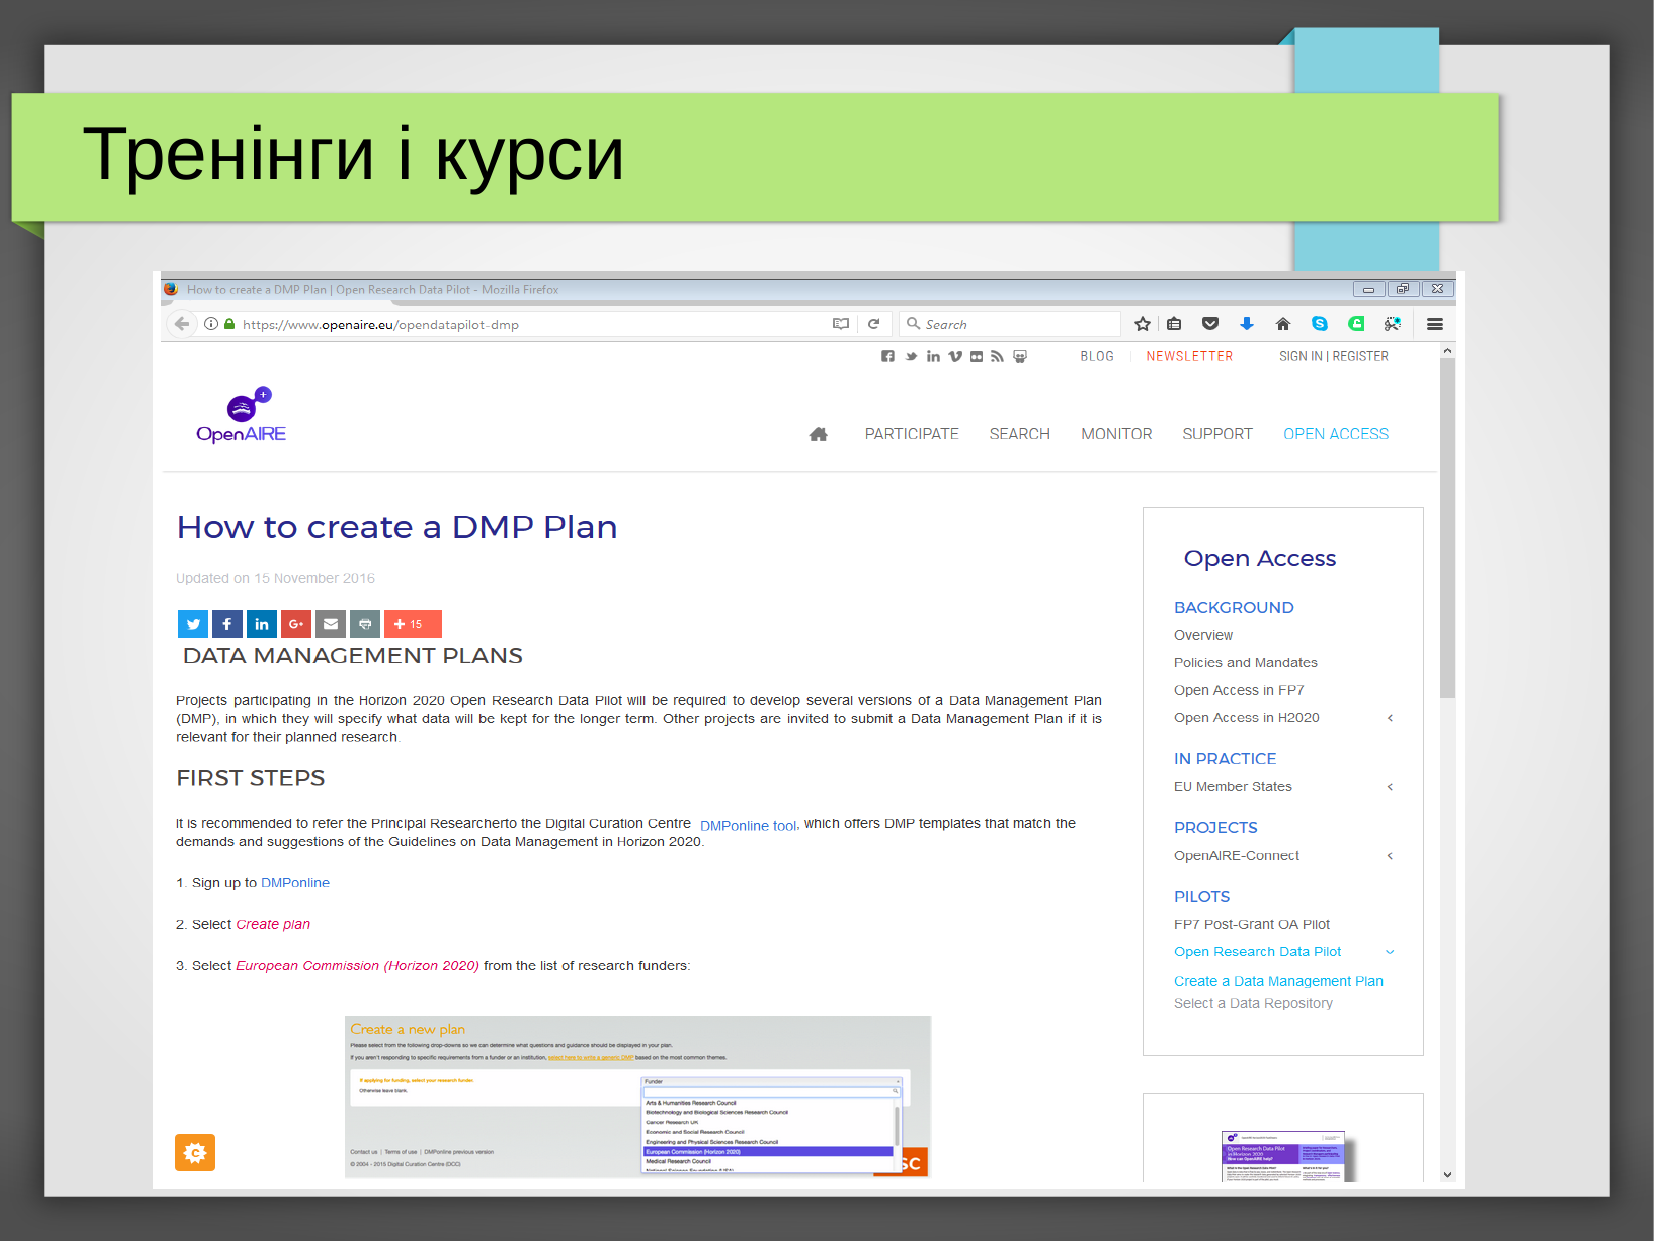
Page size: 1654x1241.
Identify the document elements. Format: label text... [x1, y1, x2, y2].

title Тренінги і курси [82, 94, 1264, 213]
picture [0, 0, 1654, 1241]
